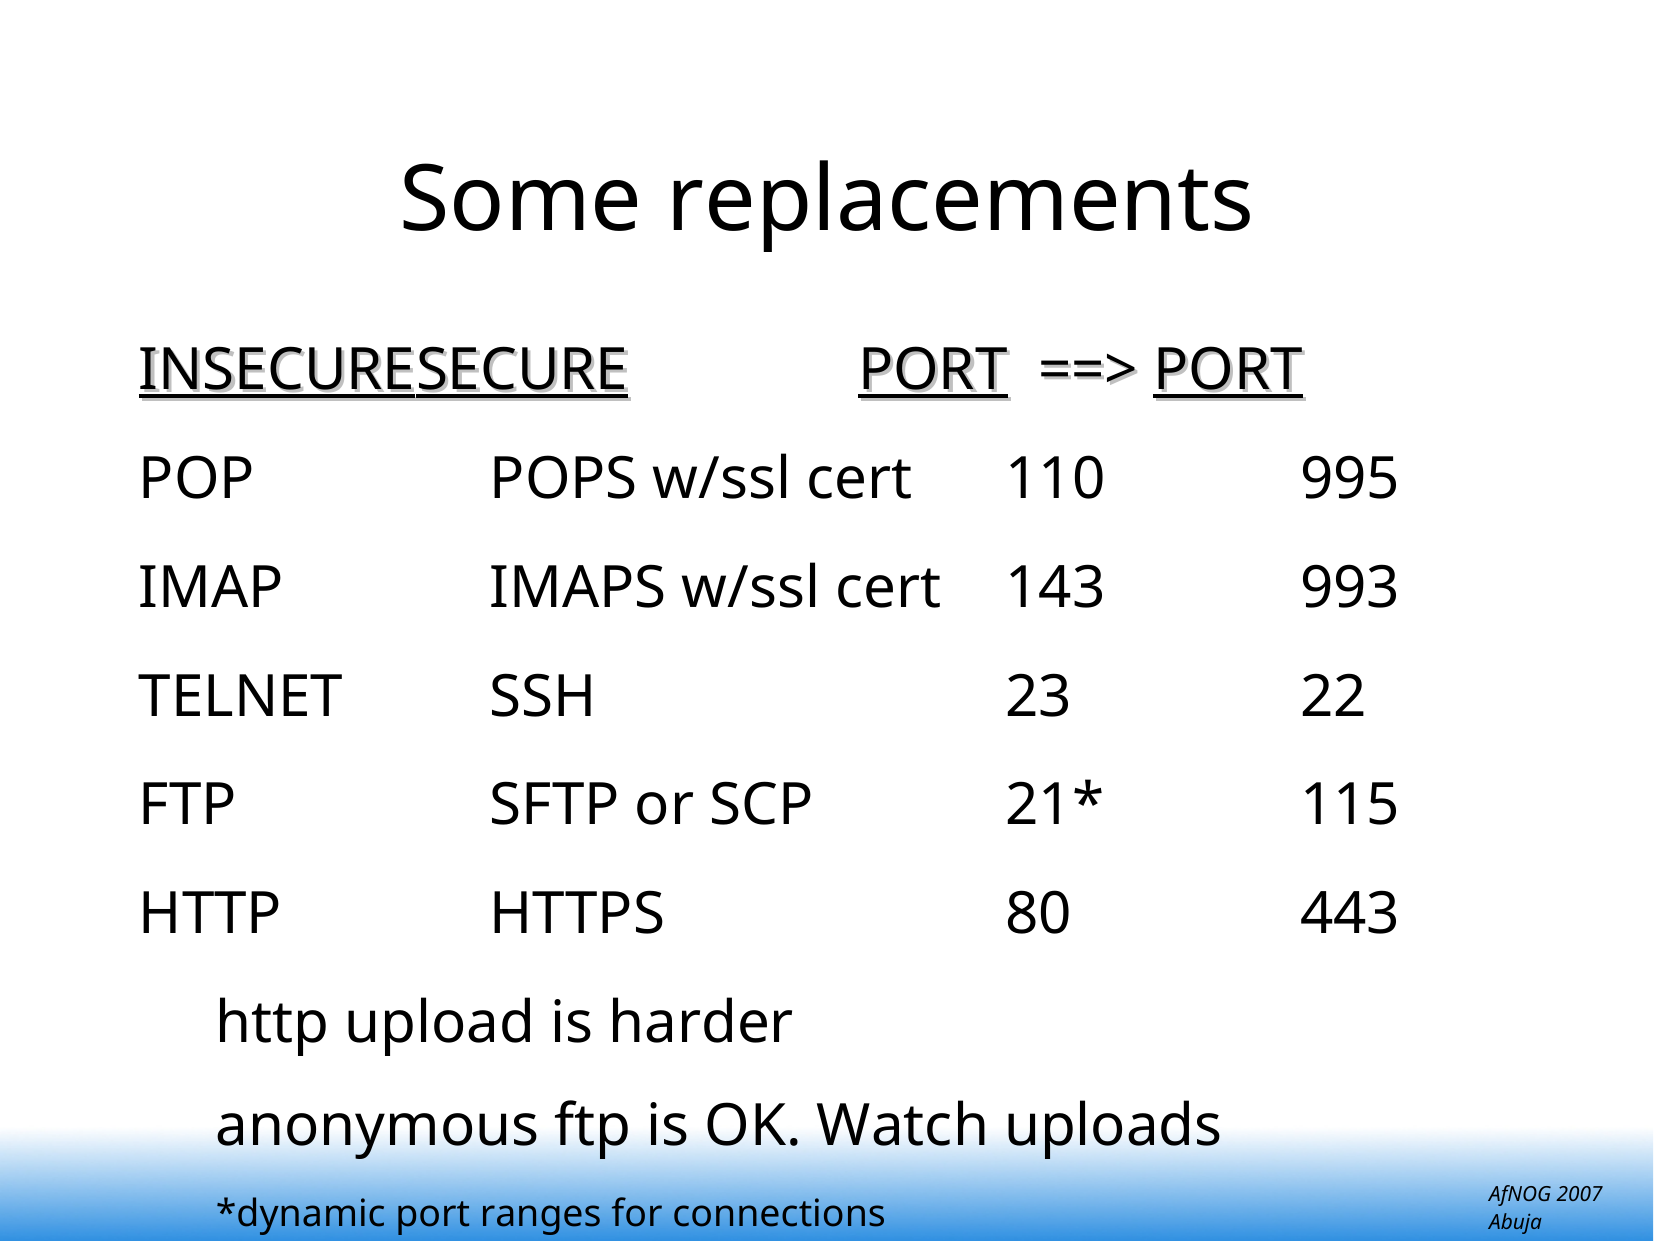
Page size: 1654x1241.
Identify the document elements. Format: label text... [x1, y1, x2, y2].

picture [0, 1125, 1654, 1241]
title Some replacements [121, 91, 1534, 299]
list INSECURE SECURE PORT ==> PORT POP POPS w/ssl cert 110 995 IMAP IMAPS w/ssl cert 143 993 TELNET SSH 23 22 FTP SFTP or SCP 21* 115 HTTP HTTPS 80 443 http upload is harder anonymous ftp is OK. Watch uploads *dynamic port ranges for connections [121, 327, 1534, 1163]
